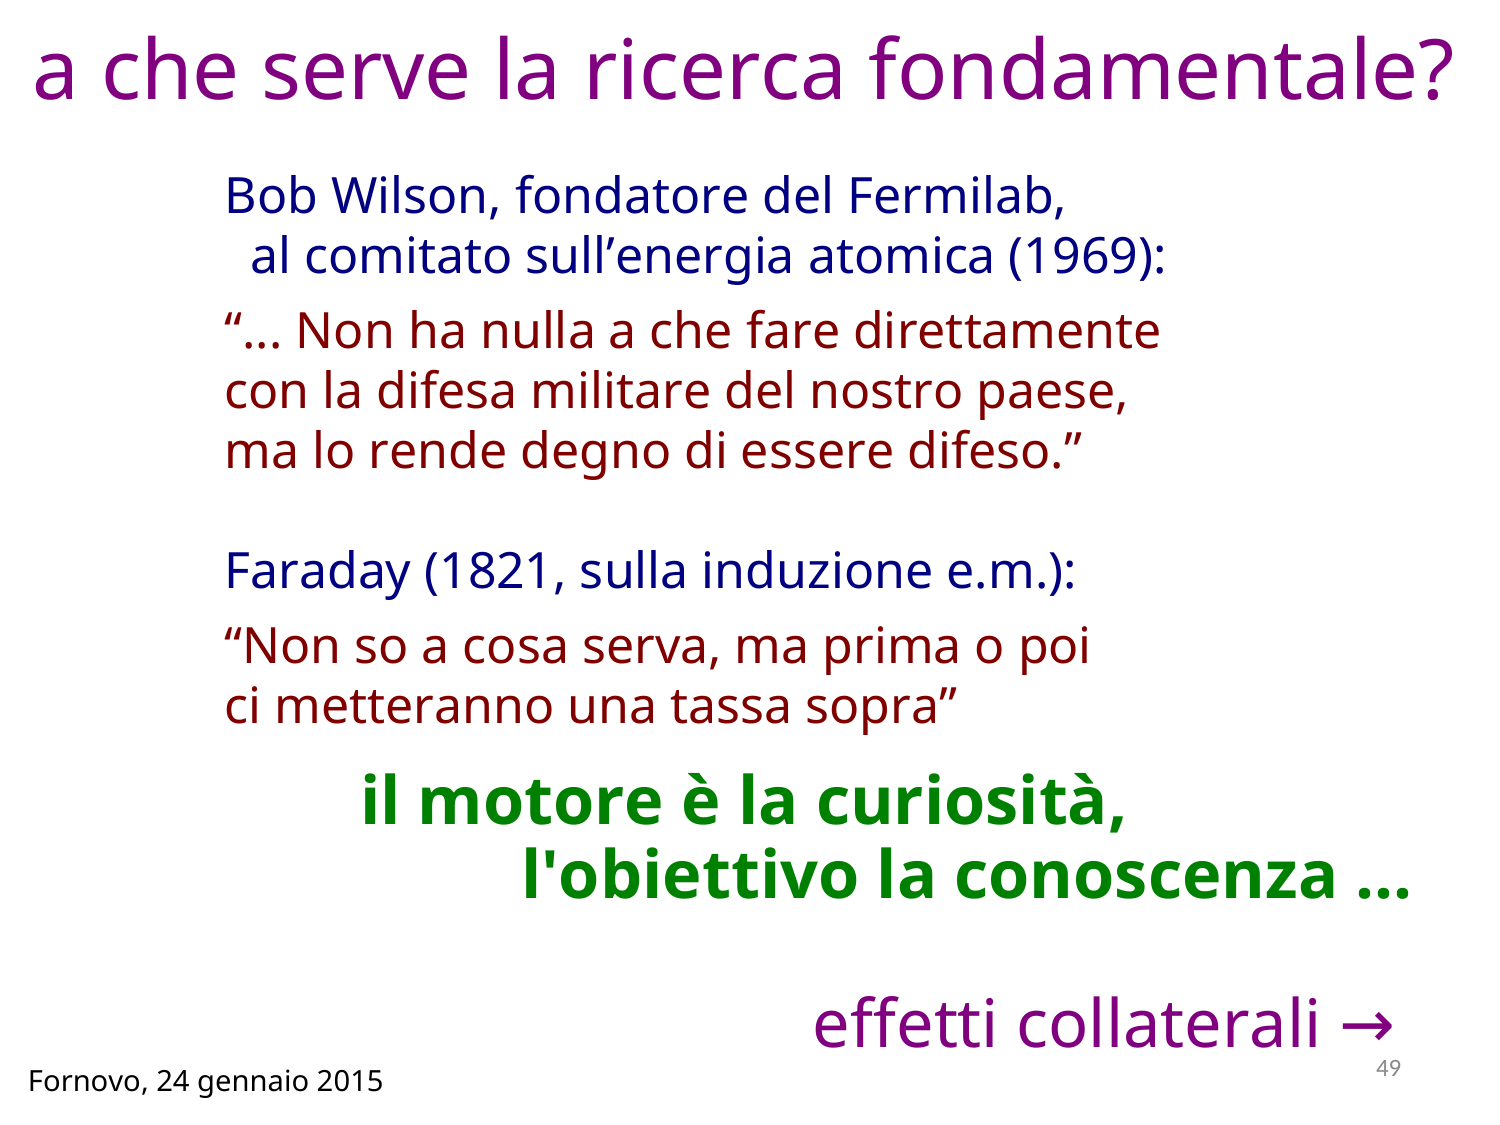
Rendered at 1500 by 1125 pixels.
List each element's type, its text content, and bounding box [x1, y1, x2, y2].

text_box <numero> [1074, 1042, 1417, 1095]
text_box Bob Wilson, fondatore del Fermilab, al comitato sull’energia atomica (1969): “... Non ha nulla a che fare direttamente con la difesa militare del nostro paese, ma lo rende degno di essere difeso.” Faraday (1821, sulla induzione e.m.): “Non so a cosa serva, ma prima o poi ci metteranno una tassa sopra” [209, 156, 1191, 742]
text_box a che serve la ricerca fondamentale? [18, 8, 1472, 124]
text_box il motore è la curiosità, l'obiettivo la conoscenza … effetti collaterali → [74, 824, 1414, 1003]
